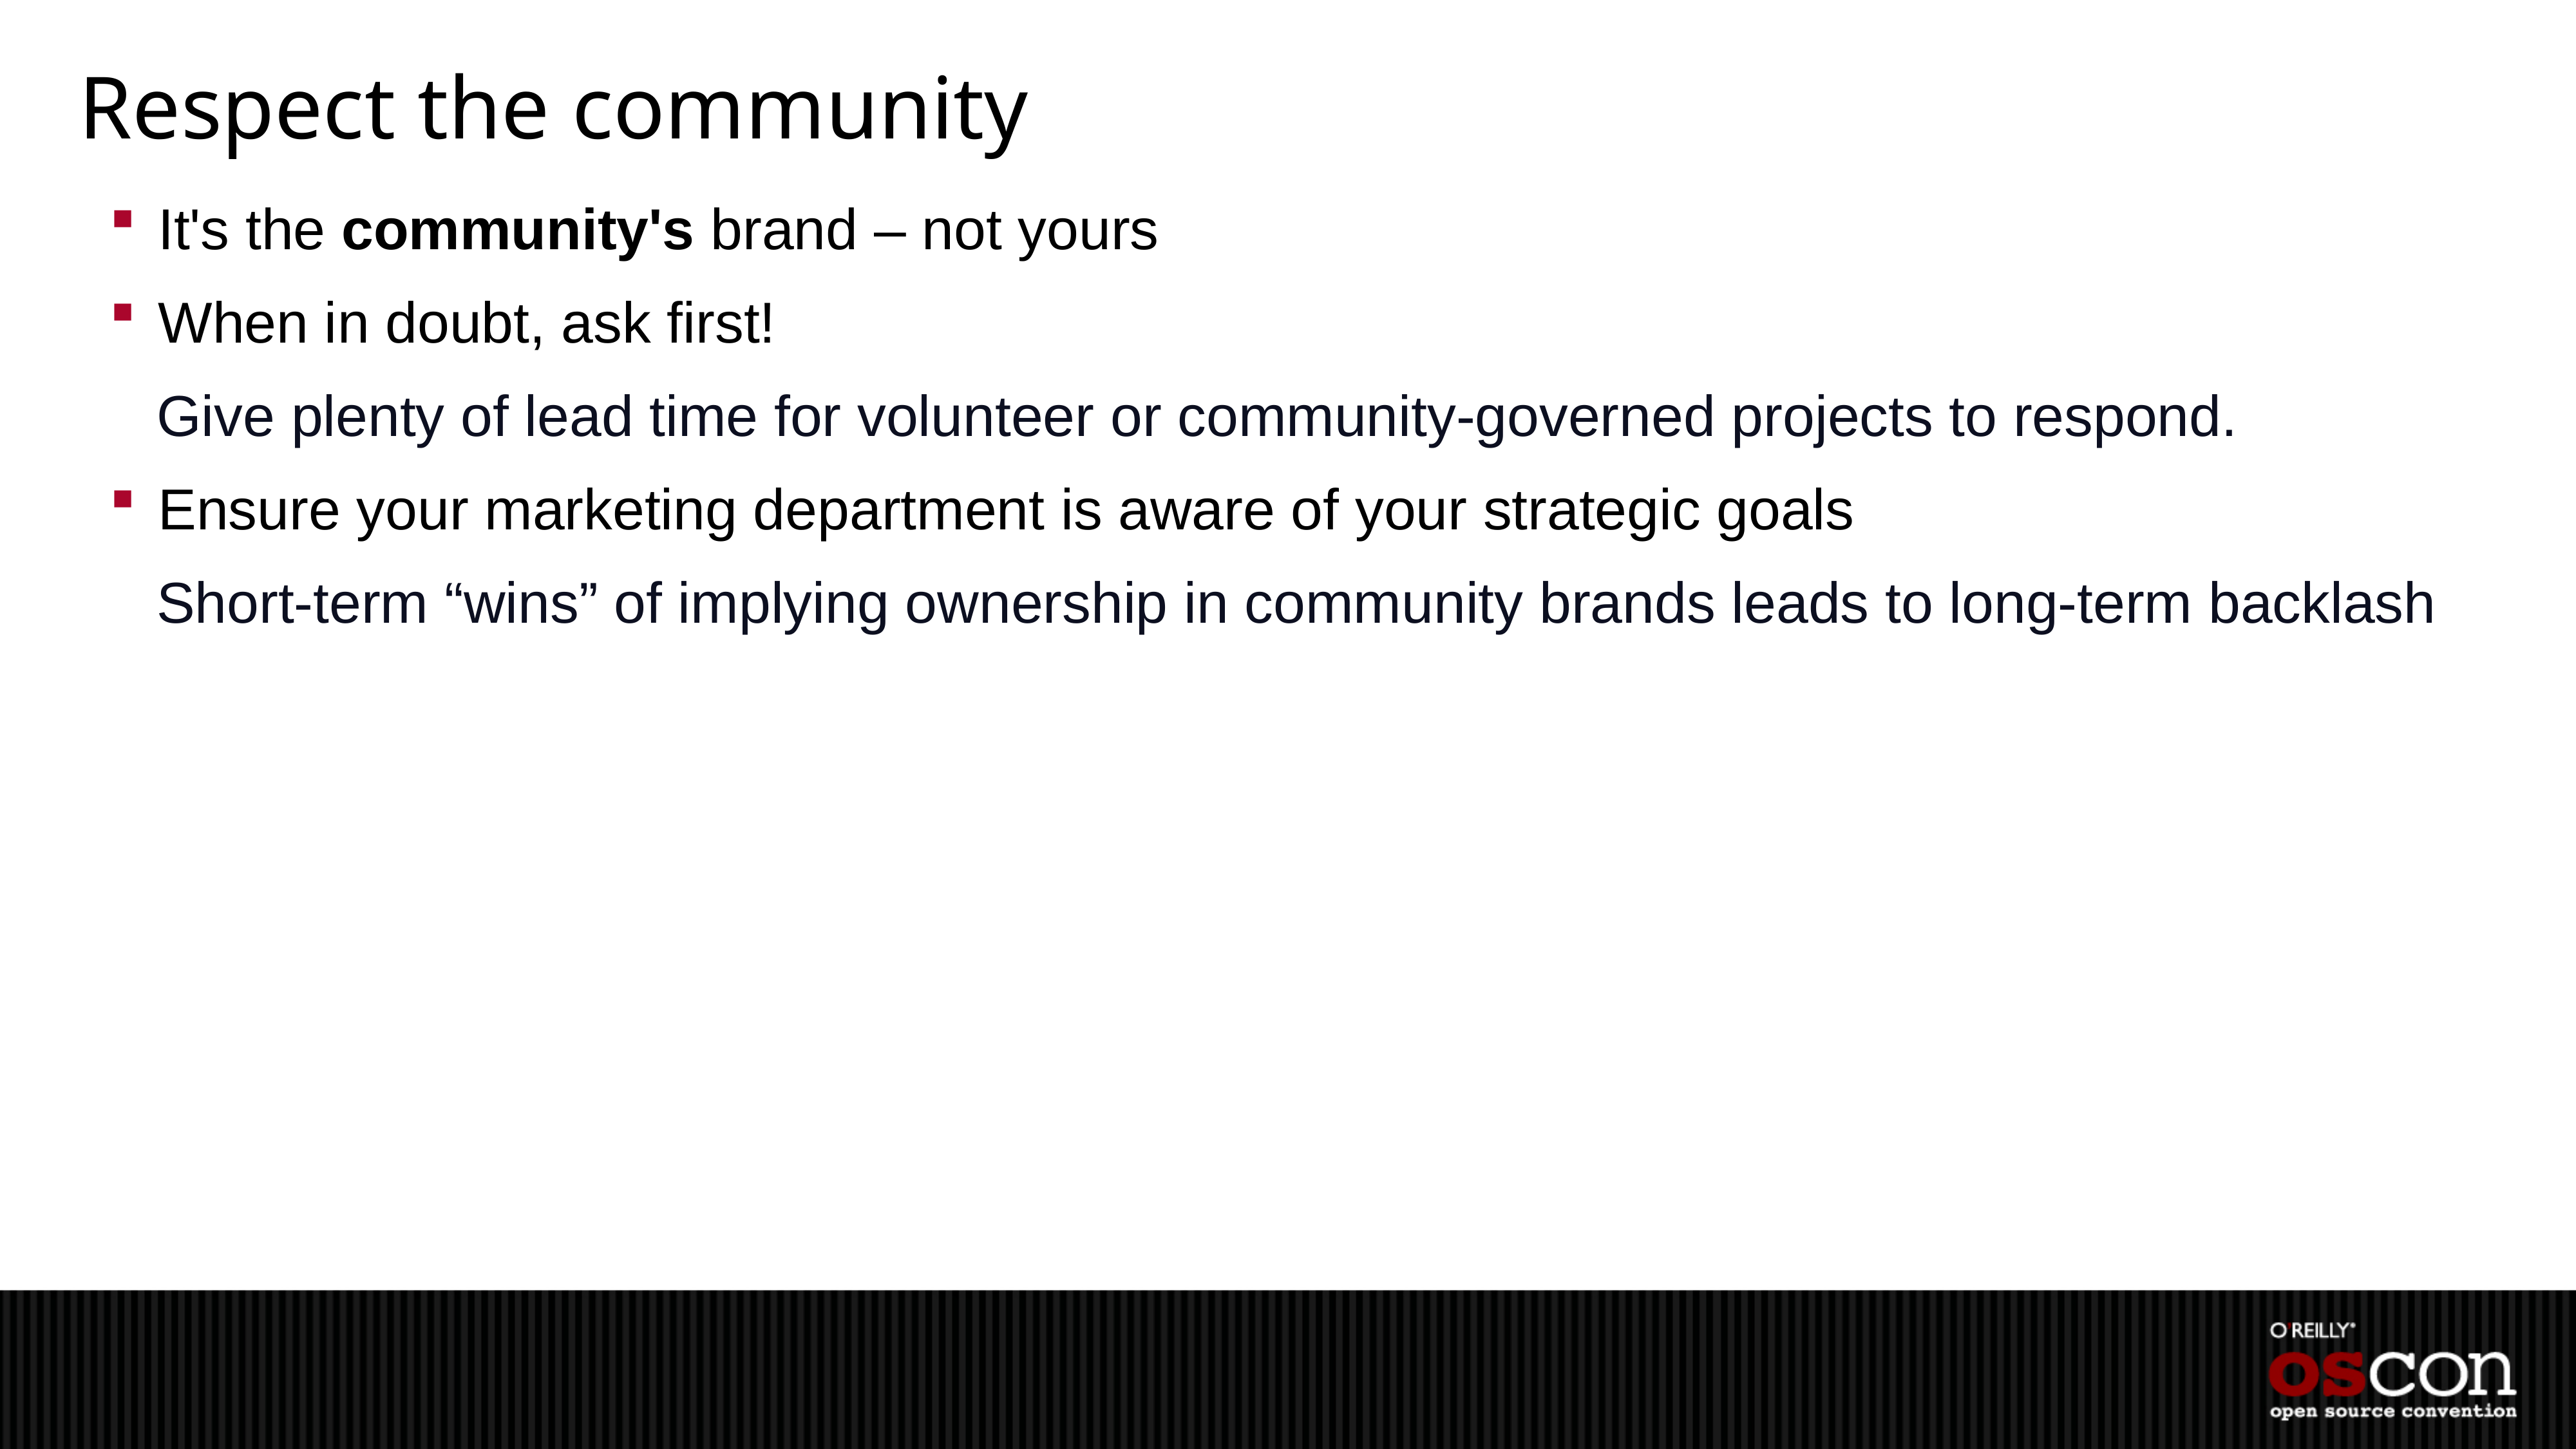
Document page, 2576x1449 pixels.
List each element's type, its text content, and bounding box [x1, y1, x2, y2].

title Respect the community [73, 17, 2503, 192]
list It's the community's brand – not yours When in doubt, ask first! Give plenty of lead time for volunteer or community-governed projects to respond. Ensure your marketing department is aware of your strategic goals Short-term “wins” of implying ownership in community brands leads to long-term backlash [76, 191, 2505, 1449]
picture [0, 0, 2576, 1449]
